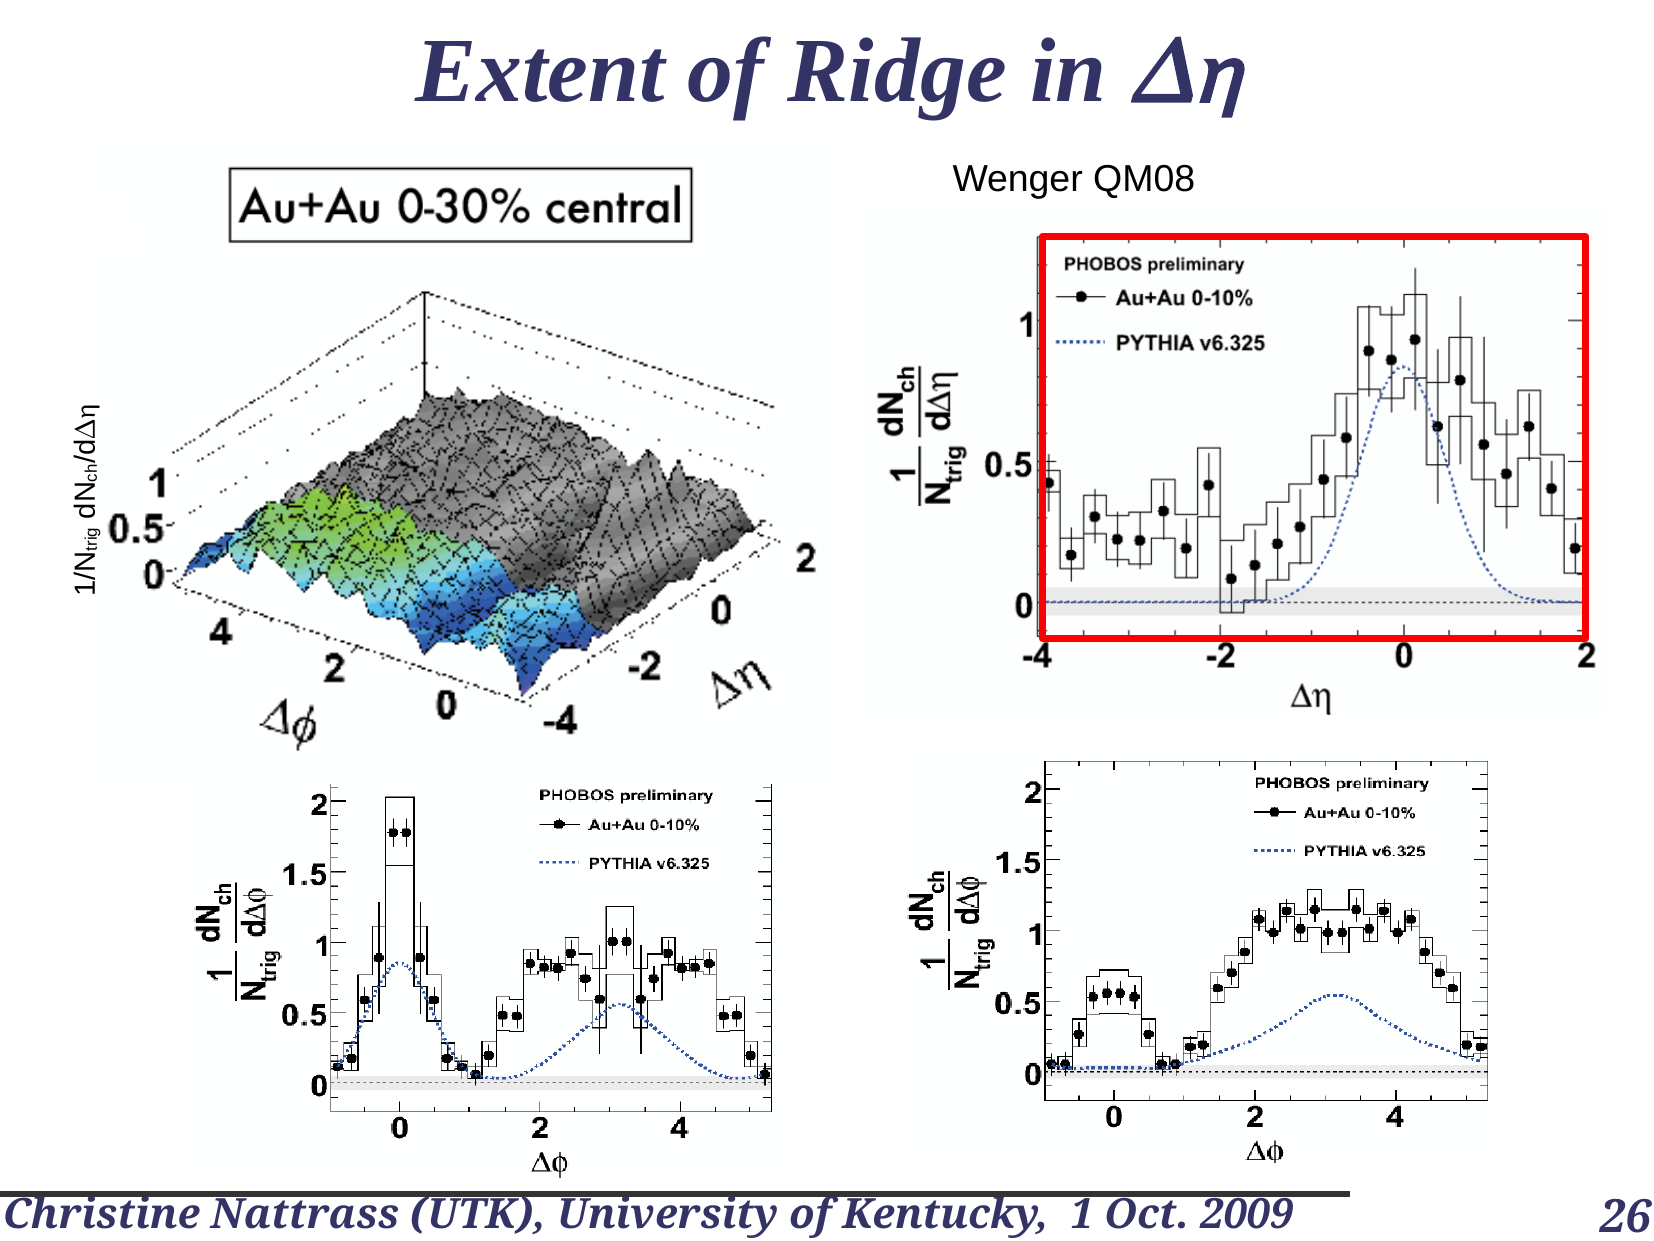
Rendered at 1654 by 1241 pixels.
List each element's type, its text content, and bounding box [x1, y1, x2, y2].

text_box Wenger QM08 [937, 149, 1351, 207]
picture [862, 208, 1611, 719]
title Extent of Ridge in  [82, 0, 1571, 174]
picture [900, 749, 1501, 1163]
picture [86, 138, 841, 1178]
text_box 1/Ntrig dNch/d [60, 320, 119, 612]
